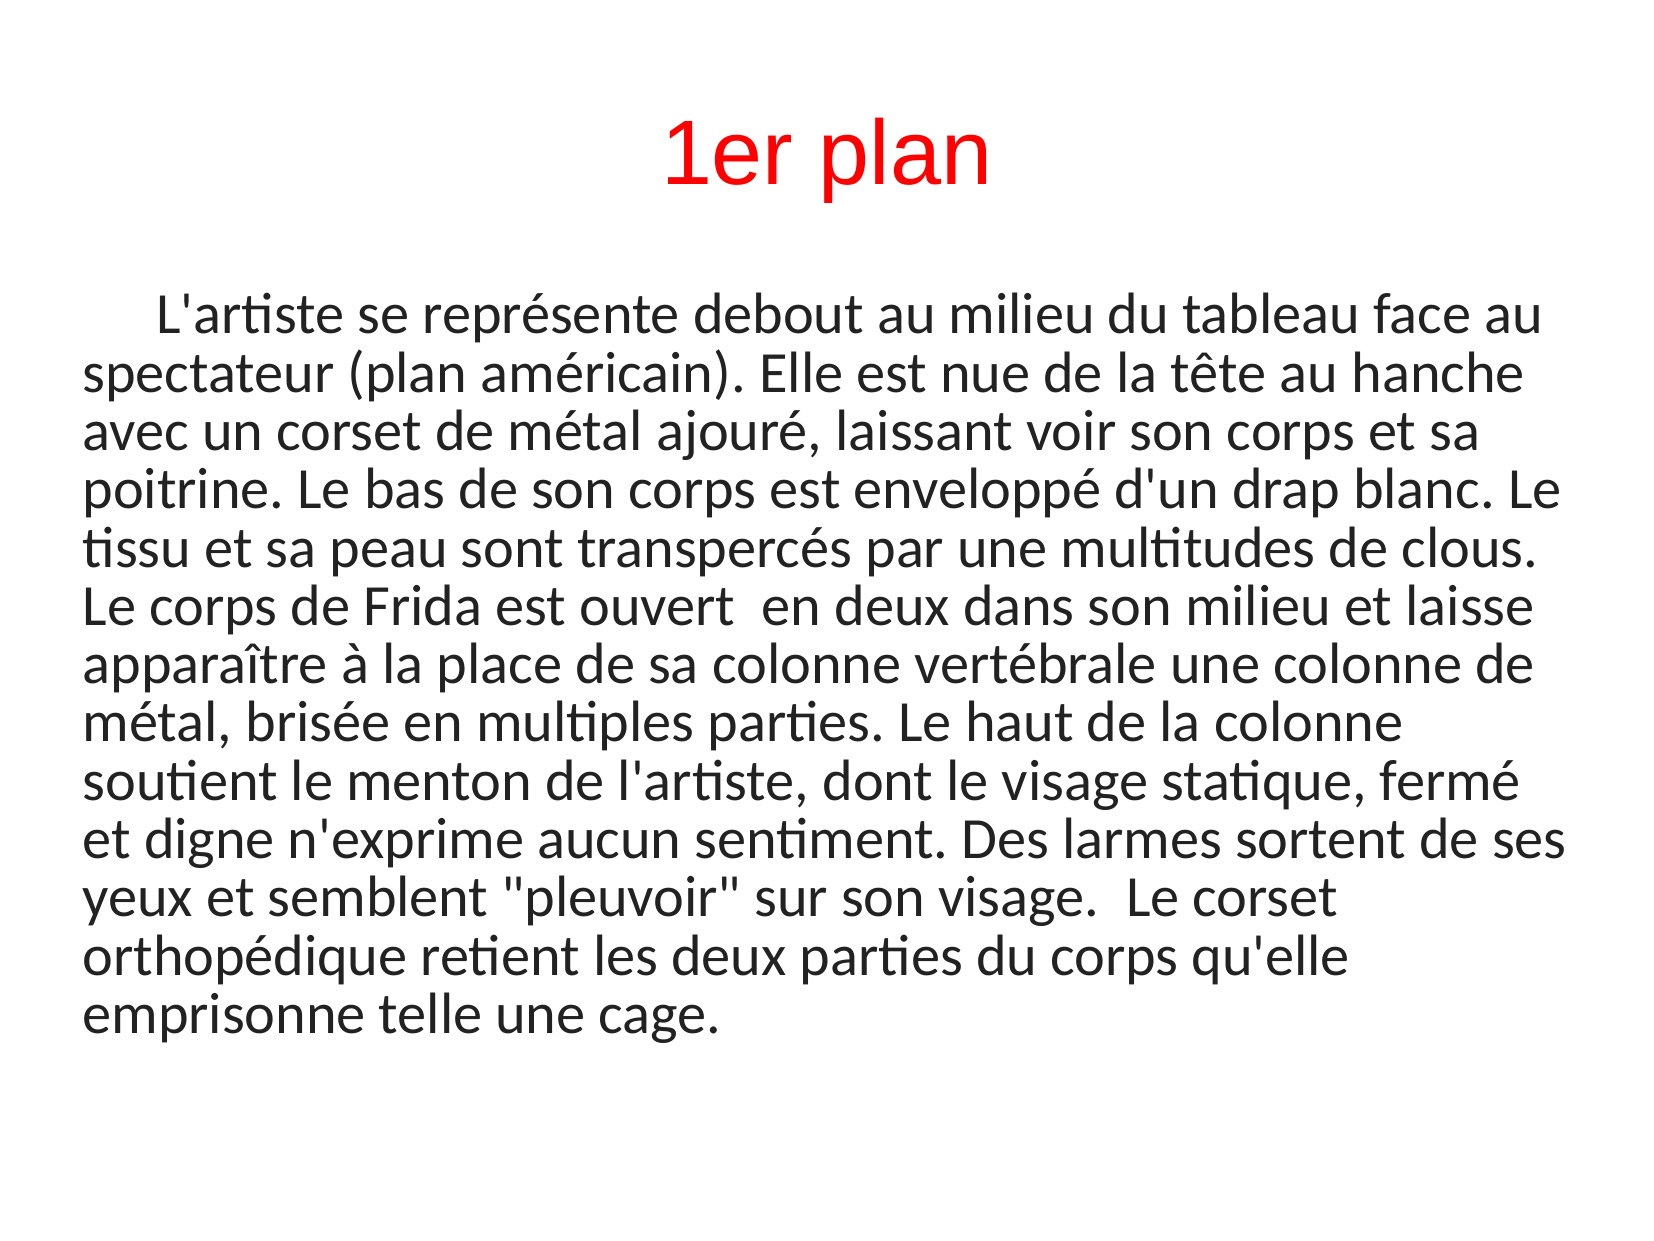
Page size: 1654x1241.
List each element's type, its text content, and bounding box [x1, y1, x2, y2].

list L'artiste se représente debout au milieu du tableau face au spectateur (plan américain). Elle est nue de la tête au hanche avec un corset de métal ajouré, laissant voir son corps et sa poitrine. Le bas de son corps est enveloppé d'un drap blanc. Le tissu et sa peau sont transpercés par une multitudes de clous. Le corps de Frida est ouvert en deux dans son milieu et laisse apparaître à la place de sa colonne vertébrale une colonne de métal, brisée en multiples parties. Le haut de la colonne soutient le menton de l'artiste, dont le visage statique, fermé et digne n'exprime aucun sentiment. Des larmes sortent de ses yeux et semblent "pleuvoir" sur son visage. Le corset orthopédique retient les deux parties du corps qu'elle emprisonne telle une cage. [82, 290, 1571, 1241]
title 1er plan [82, 49, 1571, 257]
